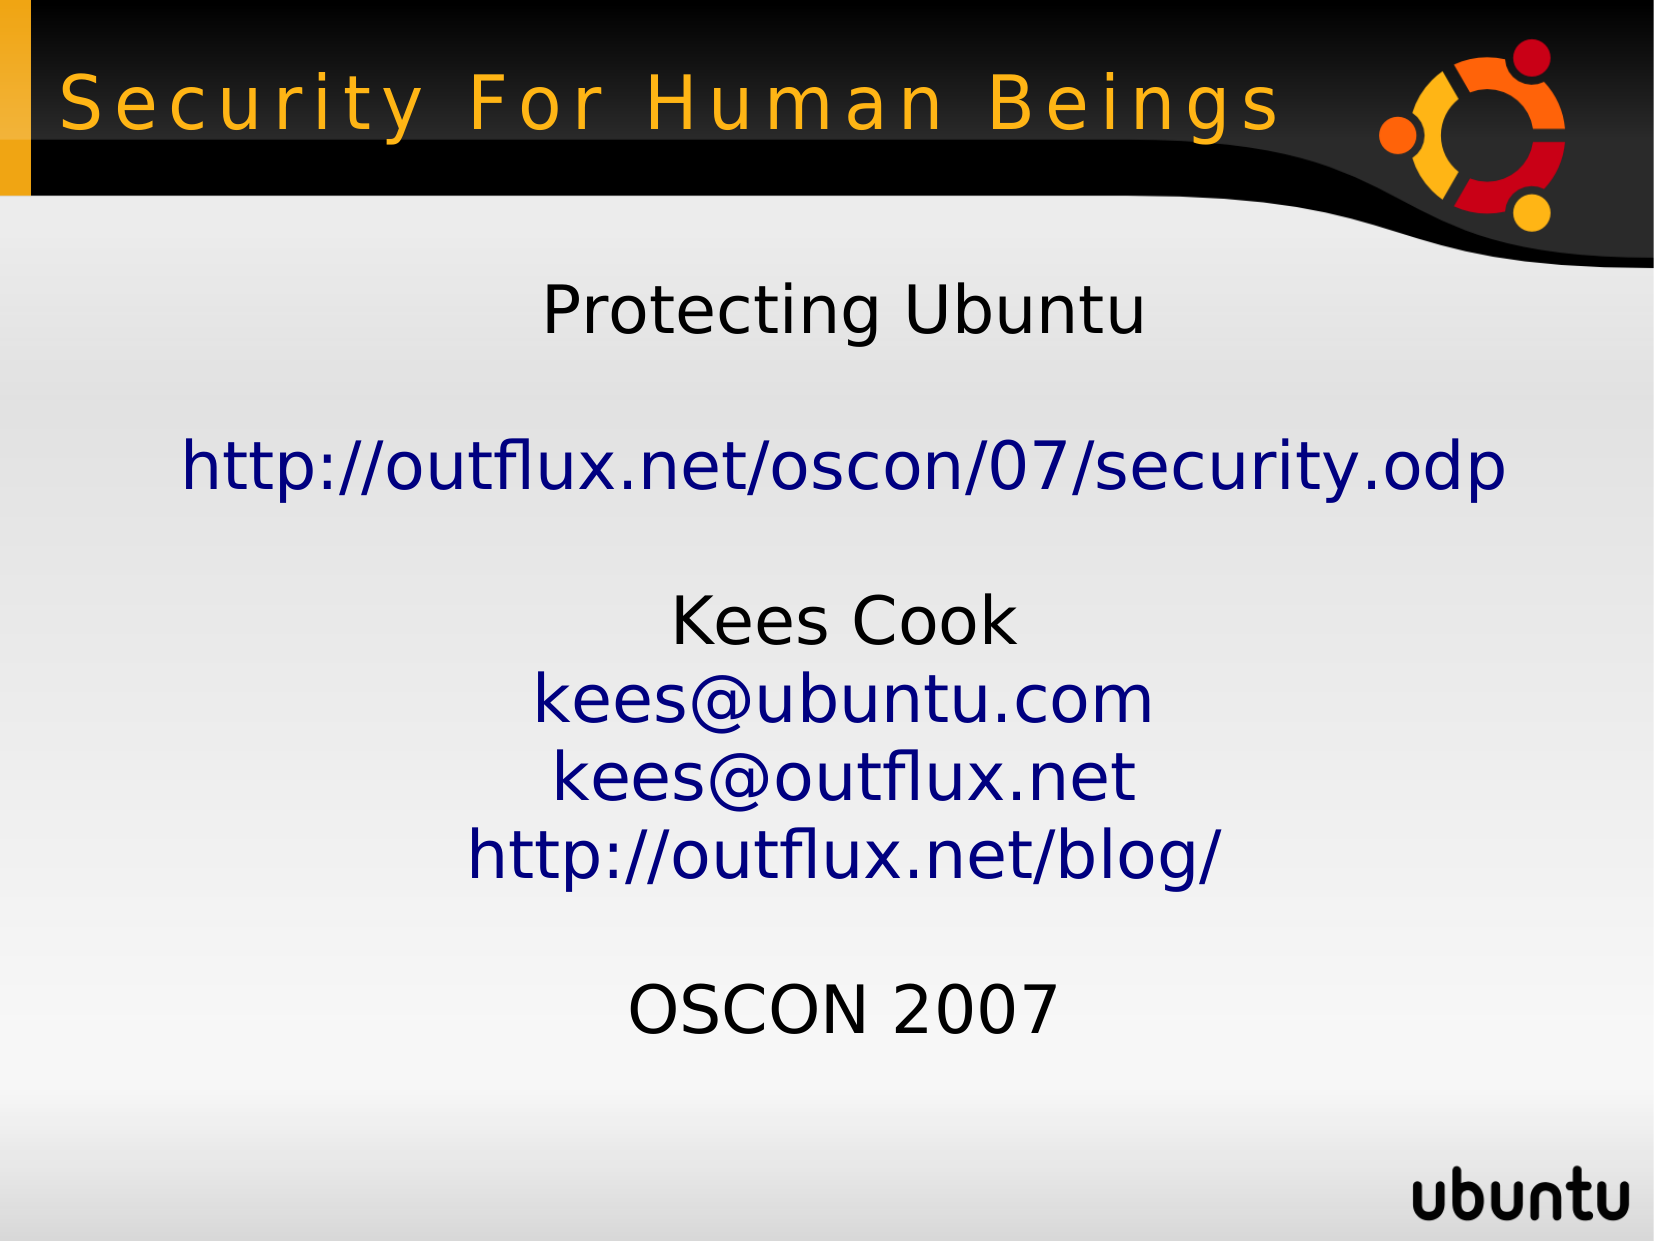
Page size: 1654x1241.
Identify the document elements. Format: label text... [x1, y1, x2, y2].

title Security For Human Beings [59, 29, 1595, 178]
picture [0, 0, 1654, 1241]
subtitle Protecting Ubuntu http://outflux.net/oscon/07/security.odp Kees Cook kees@ubuntu.com kees@outflux.net http://outflux.net/blog/ OSCON 2007 [82, 271, 1571, 1128]
